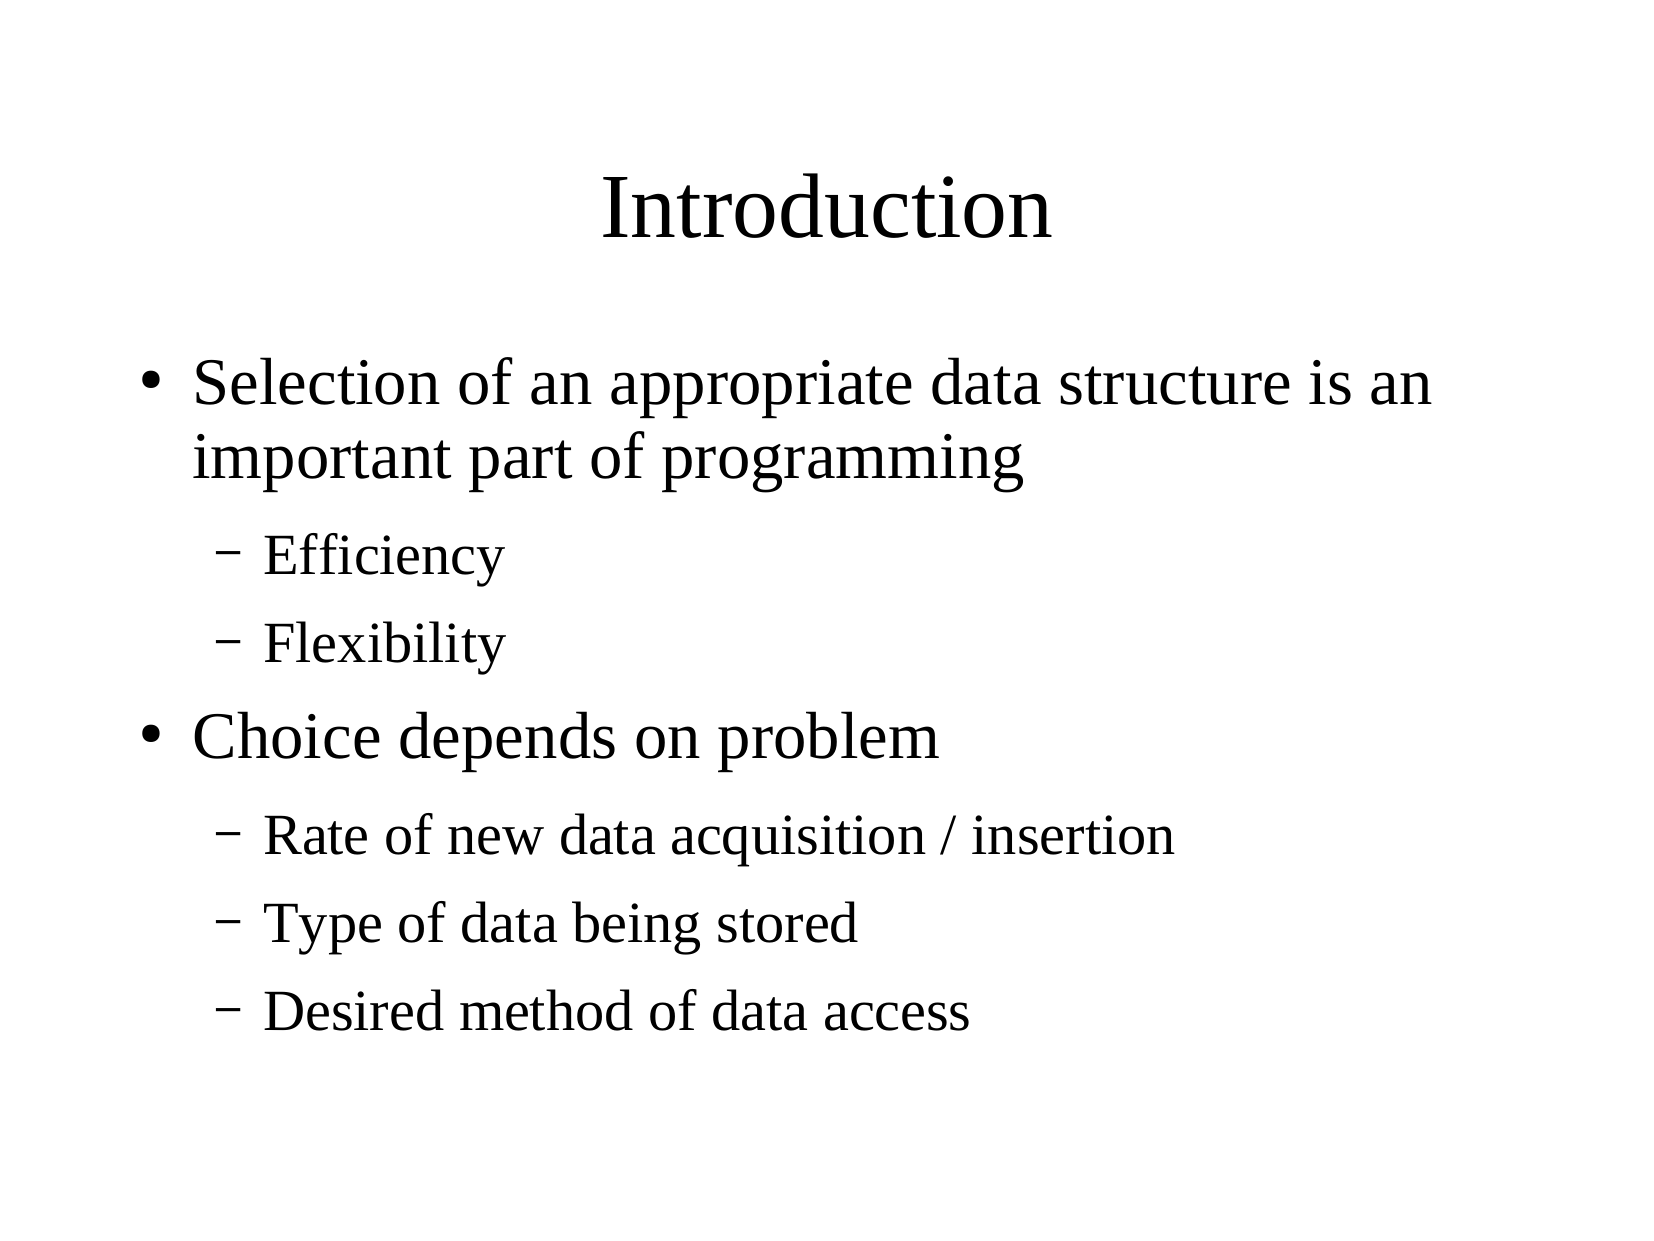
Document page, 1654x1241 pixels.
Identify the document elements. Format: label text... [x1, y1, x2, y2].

list Selection of an appropriate data structure is an important part of programming Efficiency Flexibility Choice depends on problem Rate of new data acquisition / insertion Type of data being stored Desired method of data access [121, 344, 1534, 1127]
title Introduction [121, 102, 1534, 311]
